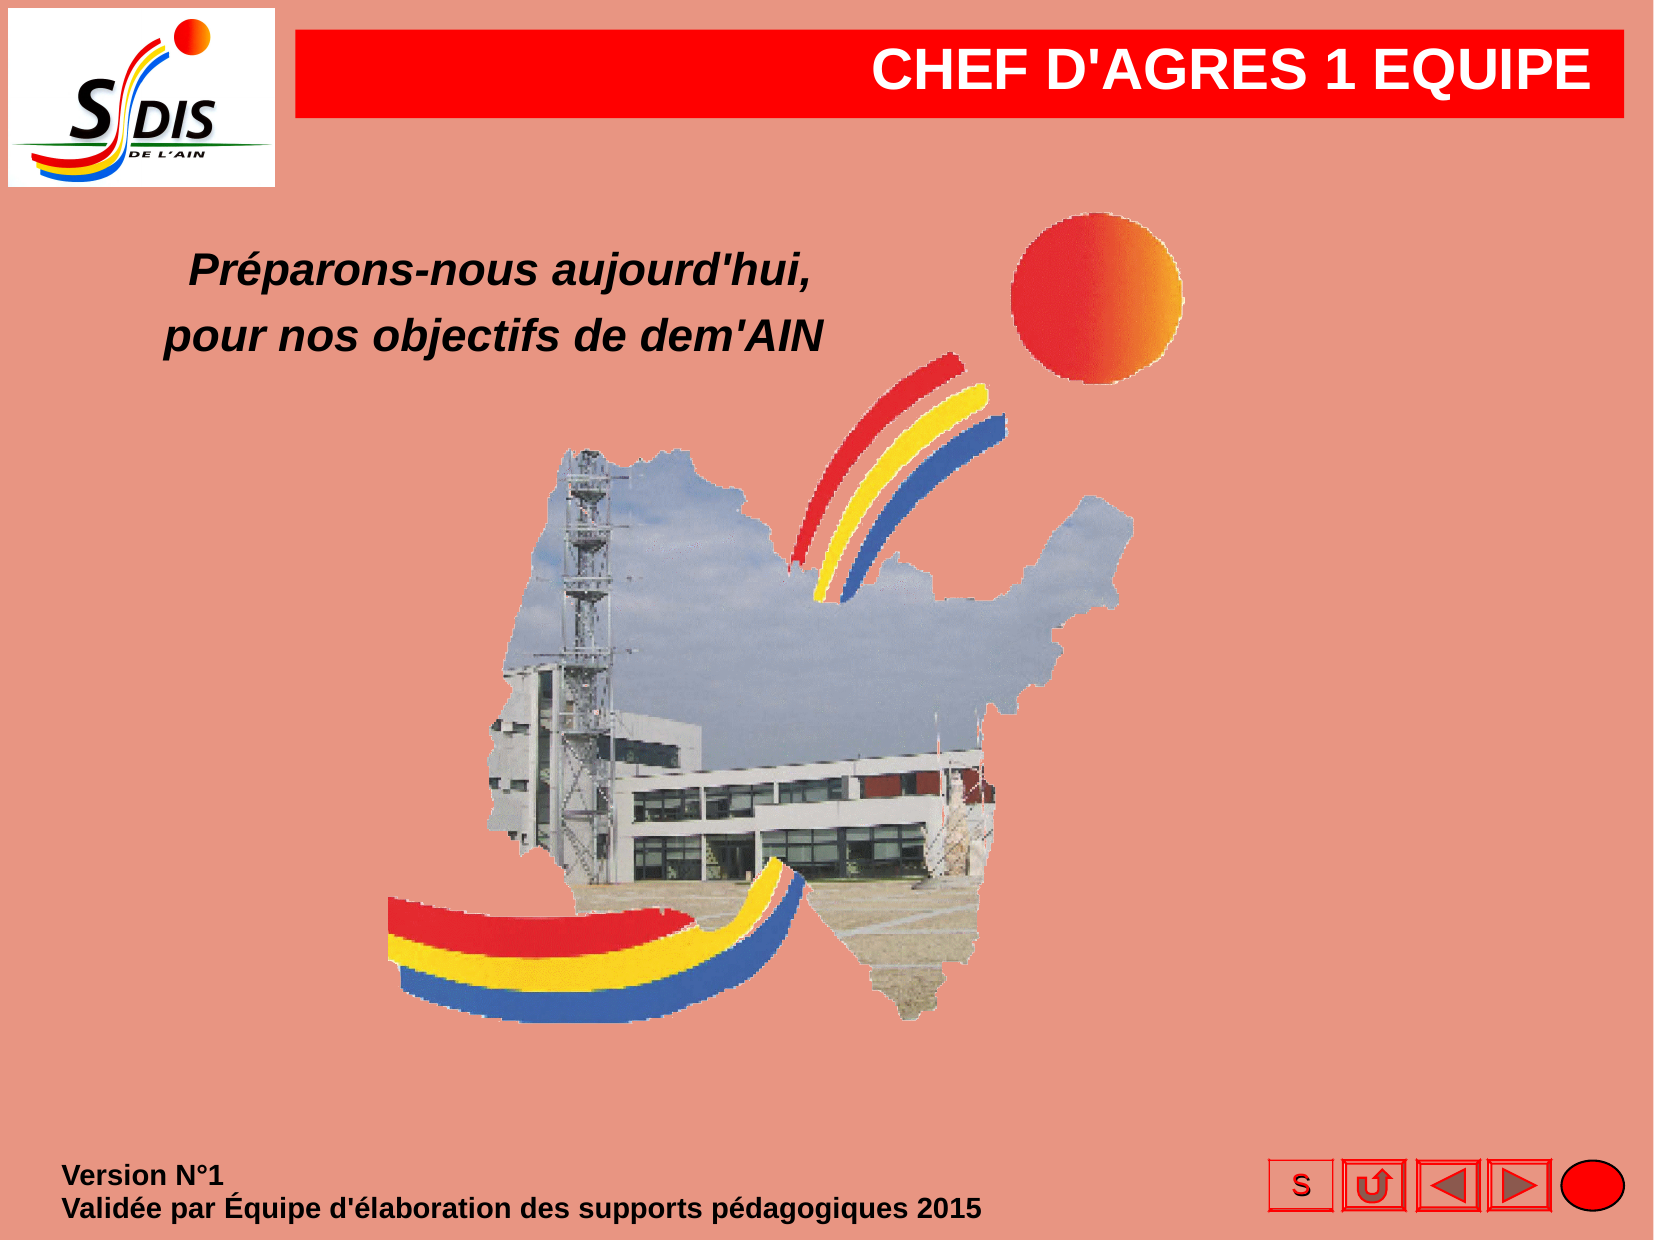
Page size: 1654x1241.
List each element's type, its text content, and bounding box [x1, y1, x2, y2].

text_box [1561, 1160, 1625, 1211]
picture [8, 8, 275, 187]
text_box [1266, 29, 1625, 119]
text_box Version N°1 Validée par Équipe d'élaboration des supports pédagogiques 2015 [46, 1151, 388, 1233]
picture [388, 0, 1266, 1241]
list Préparons-nous aujourd'hui, pour nos objectifs de dem'AIN [88, 236, 857, 511]
text_box CHEF D'AGRES 1 EQUIPE [856, 29, 1608, 111]
text_box [295, 29, 388, 119]
